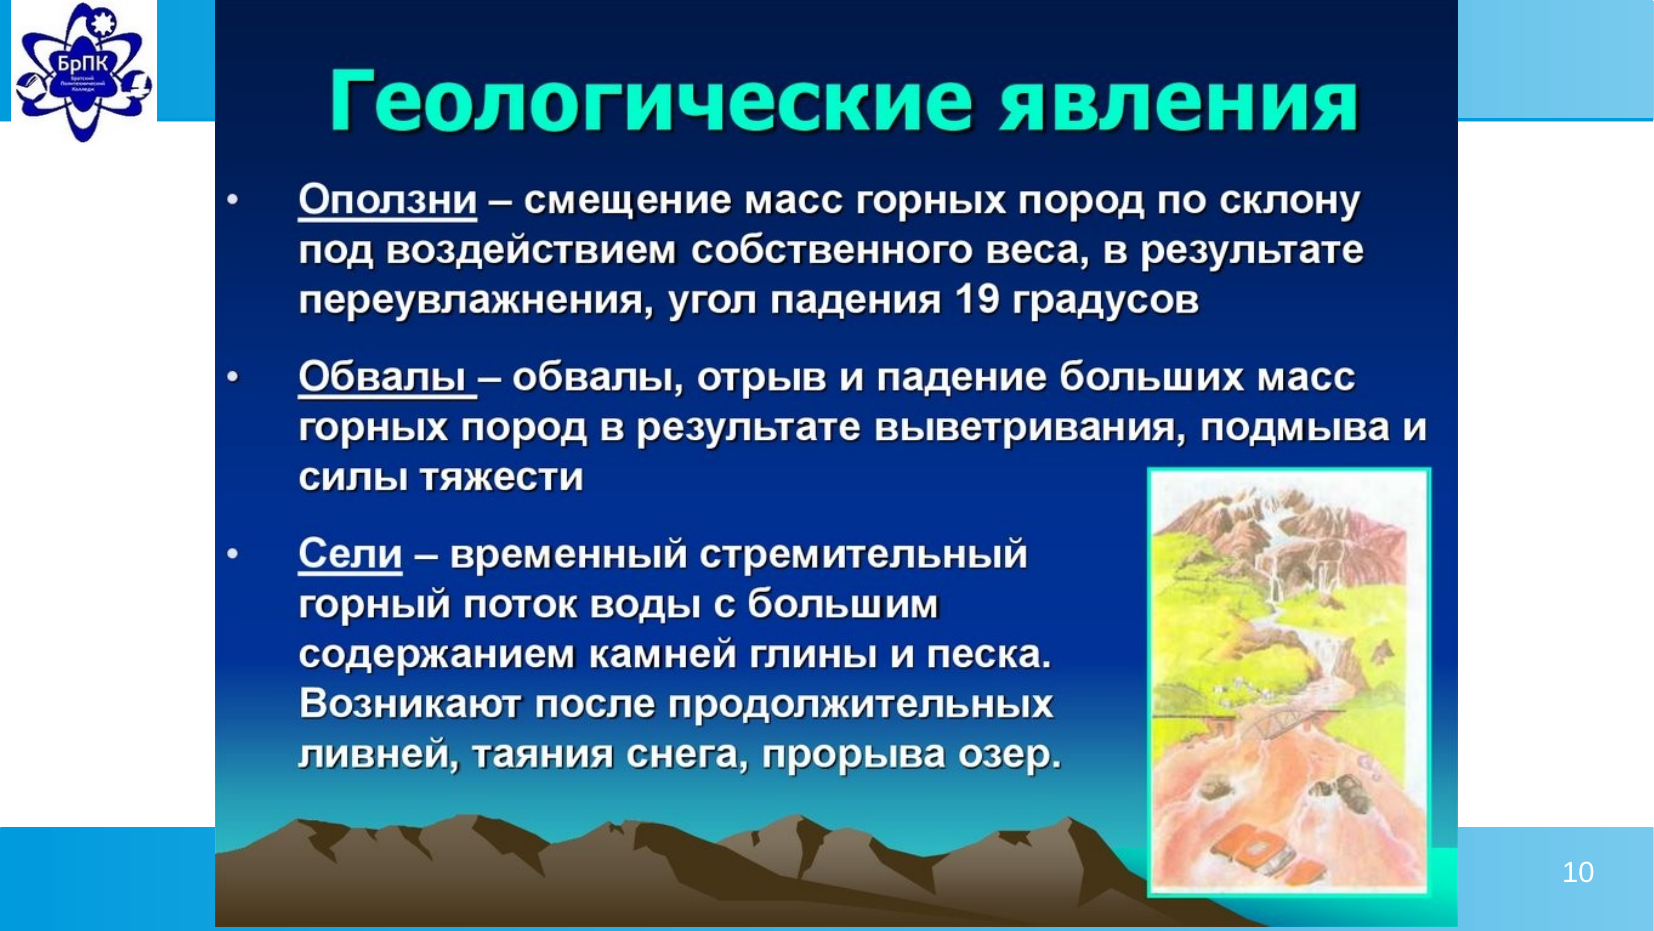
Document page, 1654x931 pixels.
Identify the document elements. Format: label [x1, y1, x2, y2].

picture [215, 0, 1458, 927]
picture [11, 0, 157, 145]
